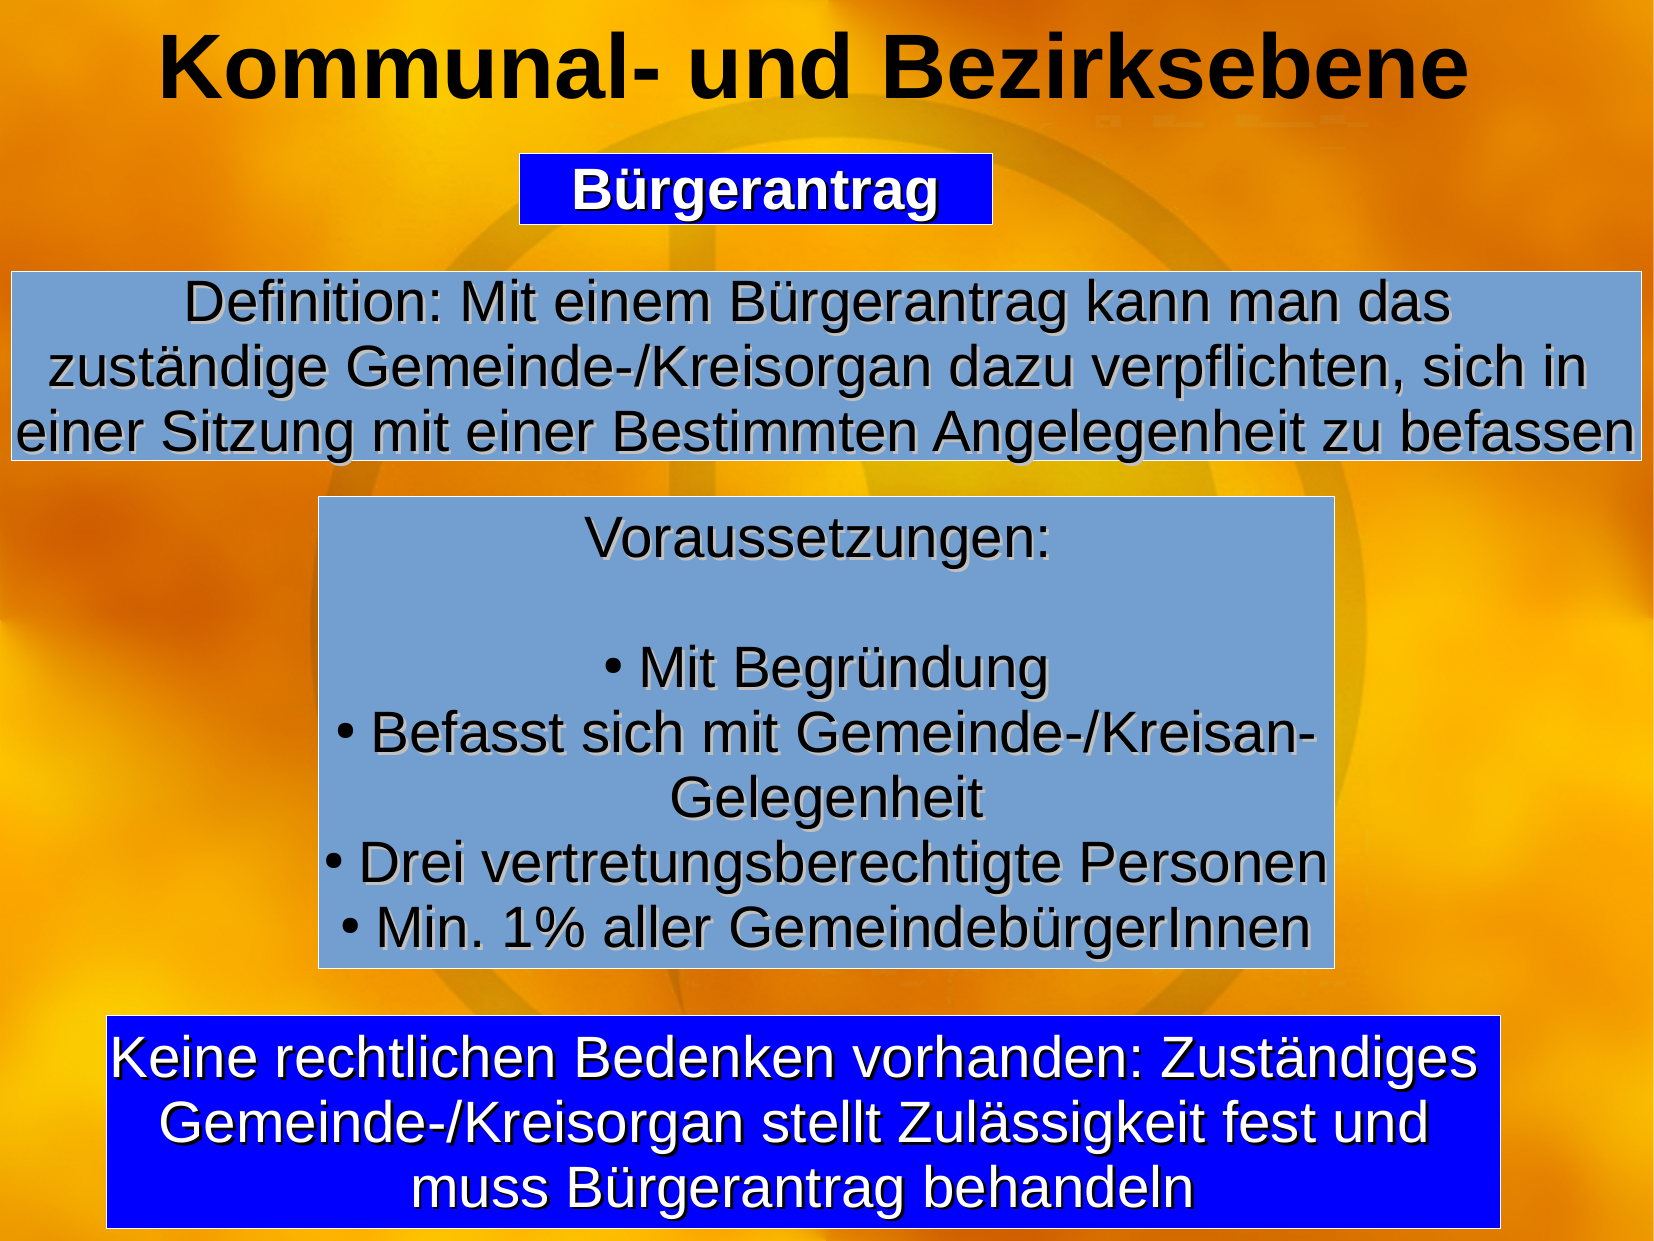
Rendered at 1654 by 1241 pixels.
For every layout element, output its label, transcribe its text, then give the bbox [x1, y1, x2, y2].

title Kommunal- und Bezirksebene [59, 15, 1571, 119]
text_box Keine rechtlichen Bedenken vorhanden: Zuständiges Gemeinde-/Kreisorgan stellt Zulässigkeit fest und muss Bürgerantrag behandeln [106, 1015, 1501, 1229]
text_box Voraussetzungen: Mit Begründung Befasst sich mit Gemeinde-/Kreisan- Gelegenheit Drei vertretungsberechtigte Personen Min. 1% aller GemeindebürgerInnen [318, 496, 1335, 969]
text_box Definition: Mit einem Bürgerantrag kann man das zuständige Gemeinde-/Kreisorgan dazu verpflichten, sich in einer Sitzung mit einer Bestimmten Angelegenheit zu befassen [11, 271, 1642, 461]
picture [0, 0, 1654, 1241]
text_box Bürgerantrag [519, 153, 993, 225]
